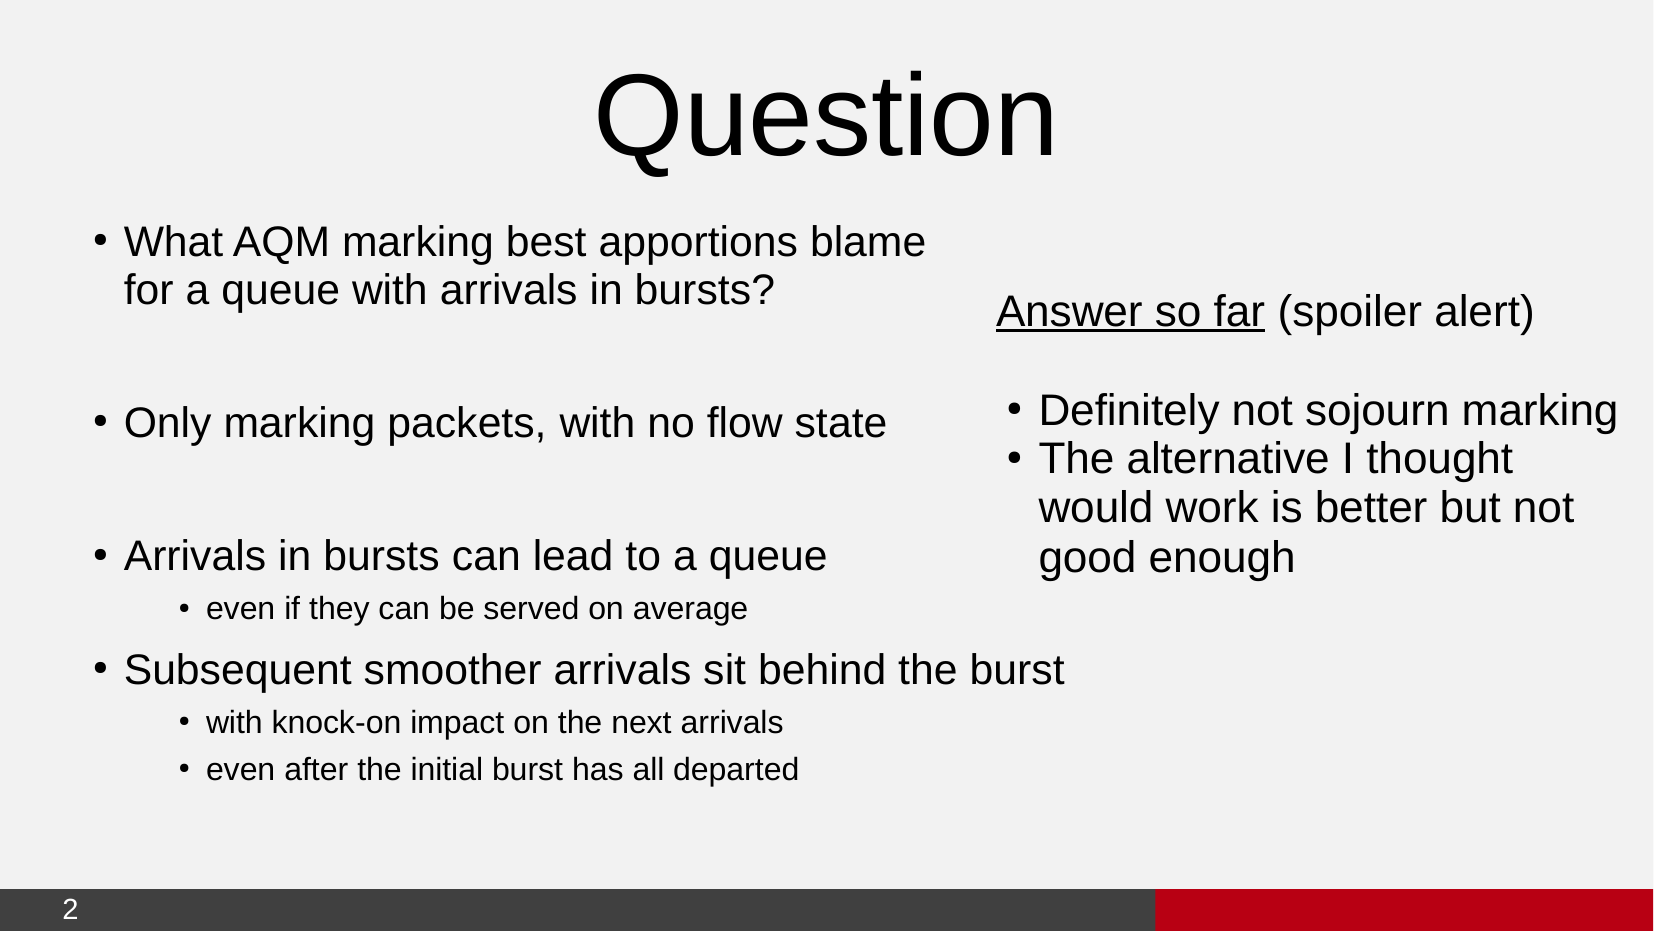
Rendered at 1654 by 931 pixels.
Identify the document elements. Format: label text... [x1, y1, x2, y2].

list Answer so far (spoiler alert) Definitely not sojourn marking The alternative I thought would work is better but not good enough [996, 287, 1623, 617]
list What AQM marking best apportions blame for a queue with arrivals in bursts? Only marking packets, with no flow state Arrivals in bursts can lead to a queue even if they can be served on average Subsequent smoother arrivals sit behind the burst with knock-on impact on the next arrivals even after the initial burst has all departed [82, 217, 1398, 791]
title Question [82, 37, 1571, 193]
